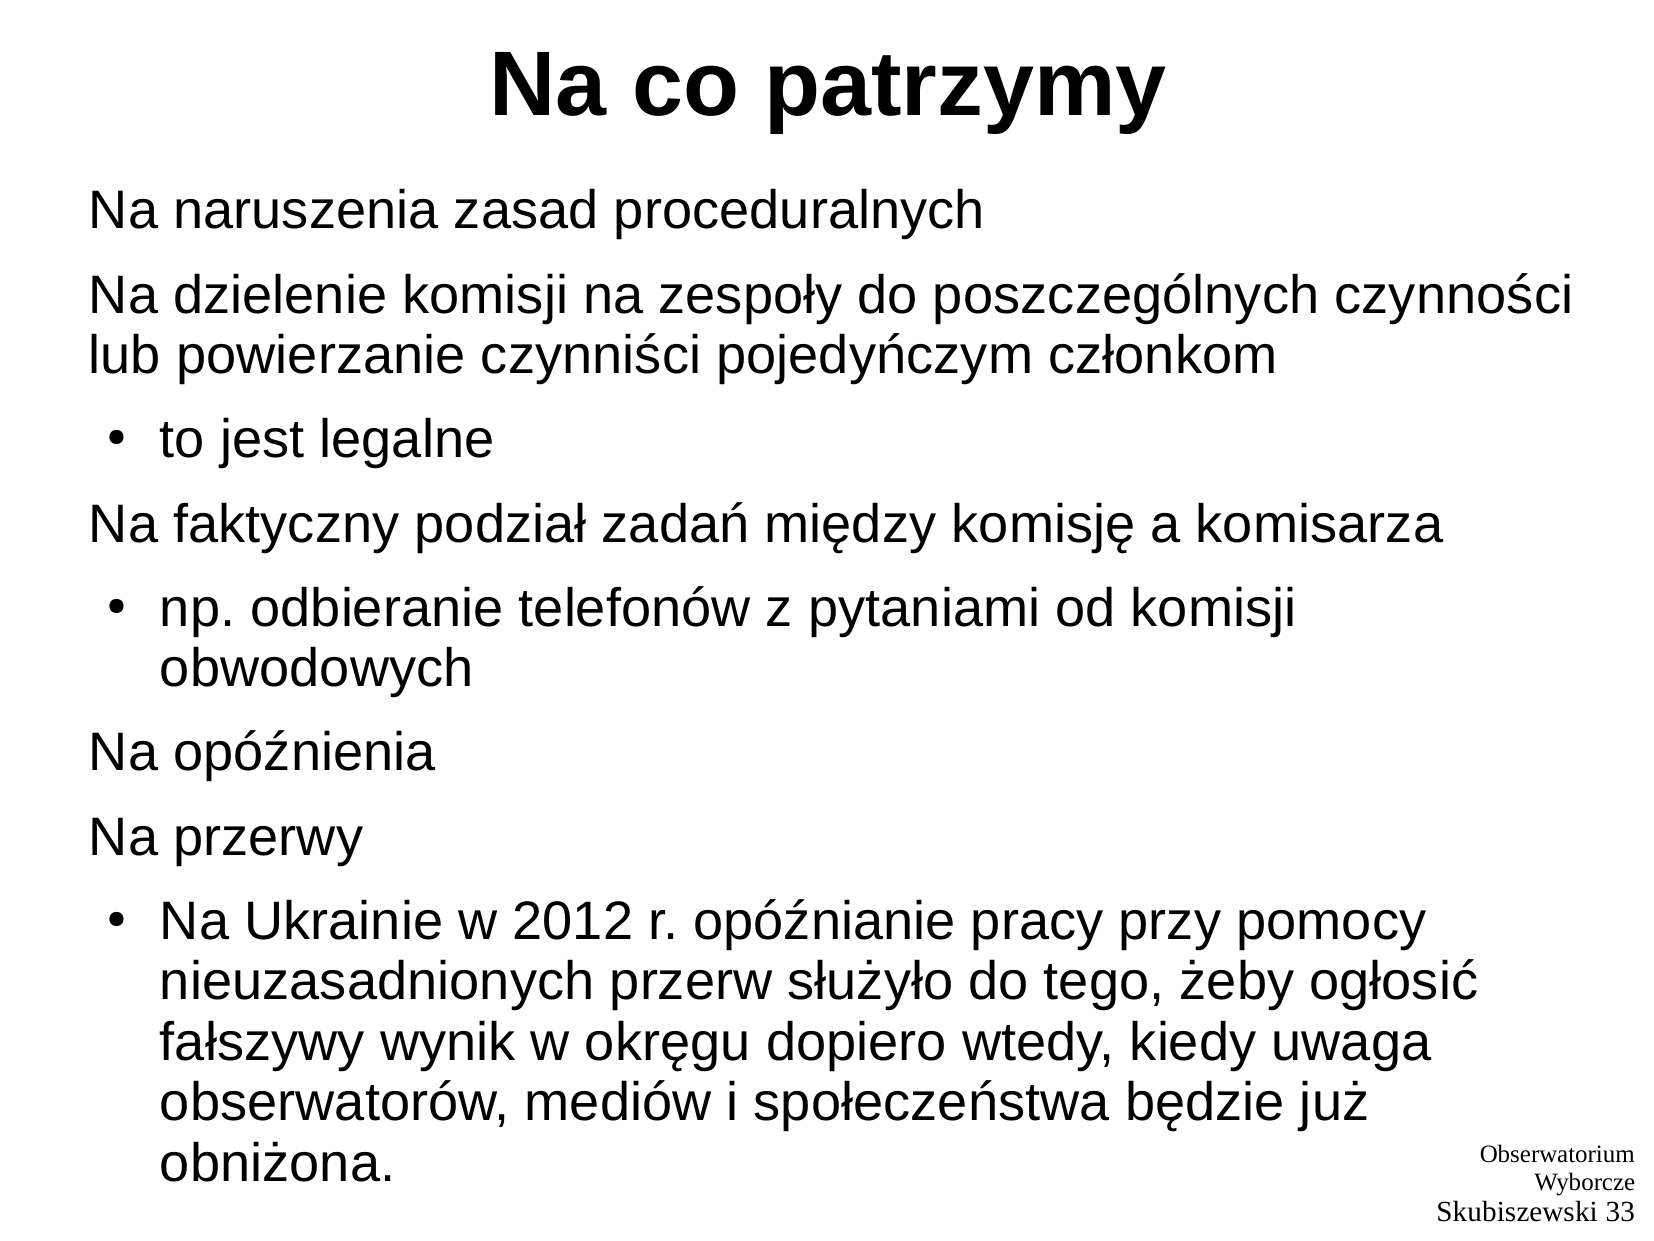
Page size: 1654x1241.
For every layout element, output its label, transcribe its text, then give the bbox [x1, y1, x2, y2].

title Na co patrzymy [84, 32, 1573, 180]
list Na naruszenia zasad proceduralnych Na dzielenie komisji na zespoły do poszczególnych czynności lub powierzanie czynniści pojedyńczym członkom to jest legalne Na faktyczny podział zadań między komisję a komisarza np. odbieranie telefonów z pytaniami od komisji obwodowych Na opóźnienia Na przerwy Na Ukrainie w 2012 r. opóźnianie pracy przy pomocy nieuzasadnionych przerw służyło do tego, żeby ogłosić fałszywy wynik w okręgu dopiero wtedy, kiedy uwaga obserwatorów, mediów i społeczeństwa będzie już obniżona. [30, 180, 1583, 1241]
